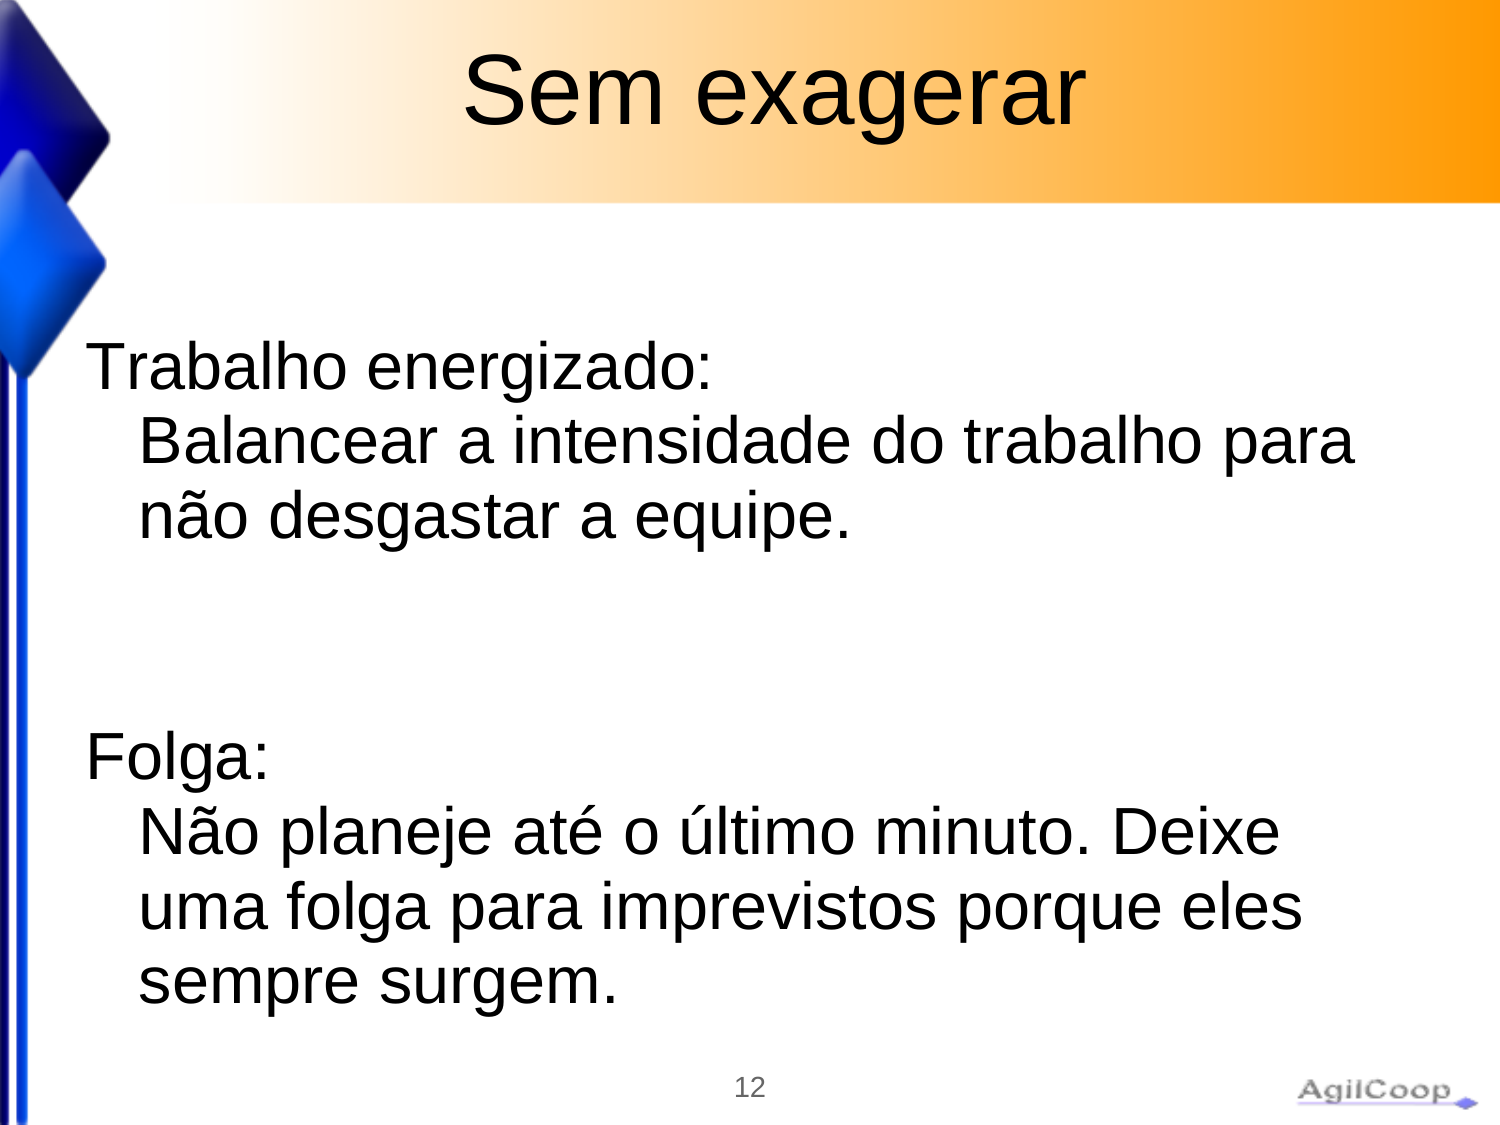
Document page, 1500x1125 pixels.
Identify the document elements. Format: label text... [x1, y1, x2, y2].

picture [0, 0, 1500, 1125]
title Sem exagerar [124, 8, 1426, 172]
list Trabalho energizado: Balancear a intensidade do trabalho para não desgastar a equipe. Folga: Não planeje até o último minuto. Deixe uma folga para imprevistos porque eles sempre surgem. [53, 321, 1412, 1029]
